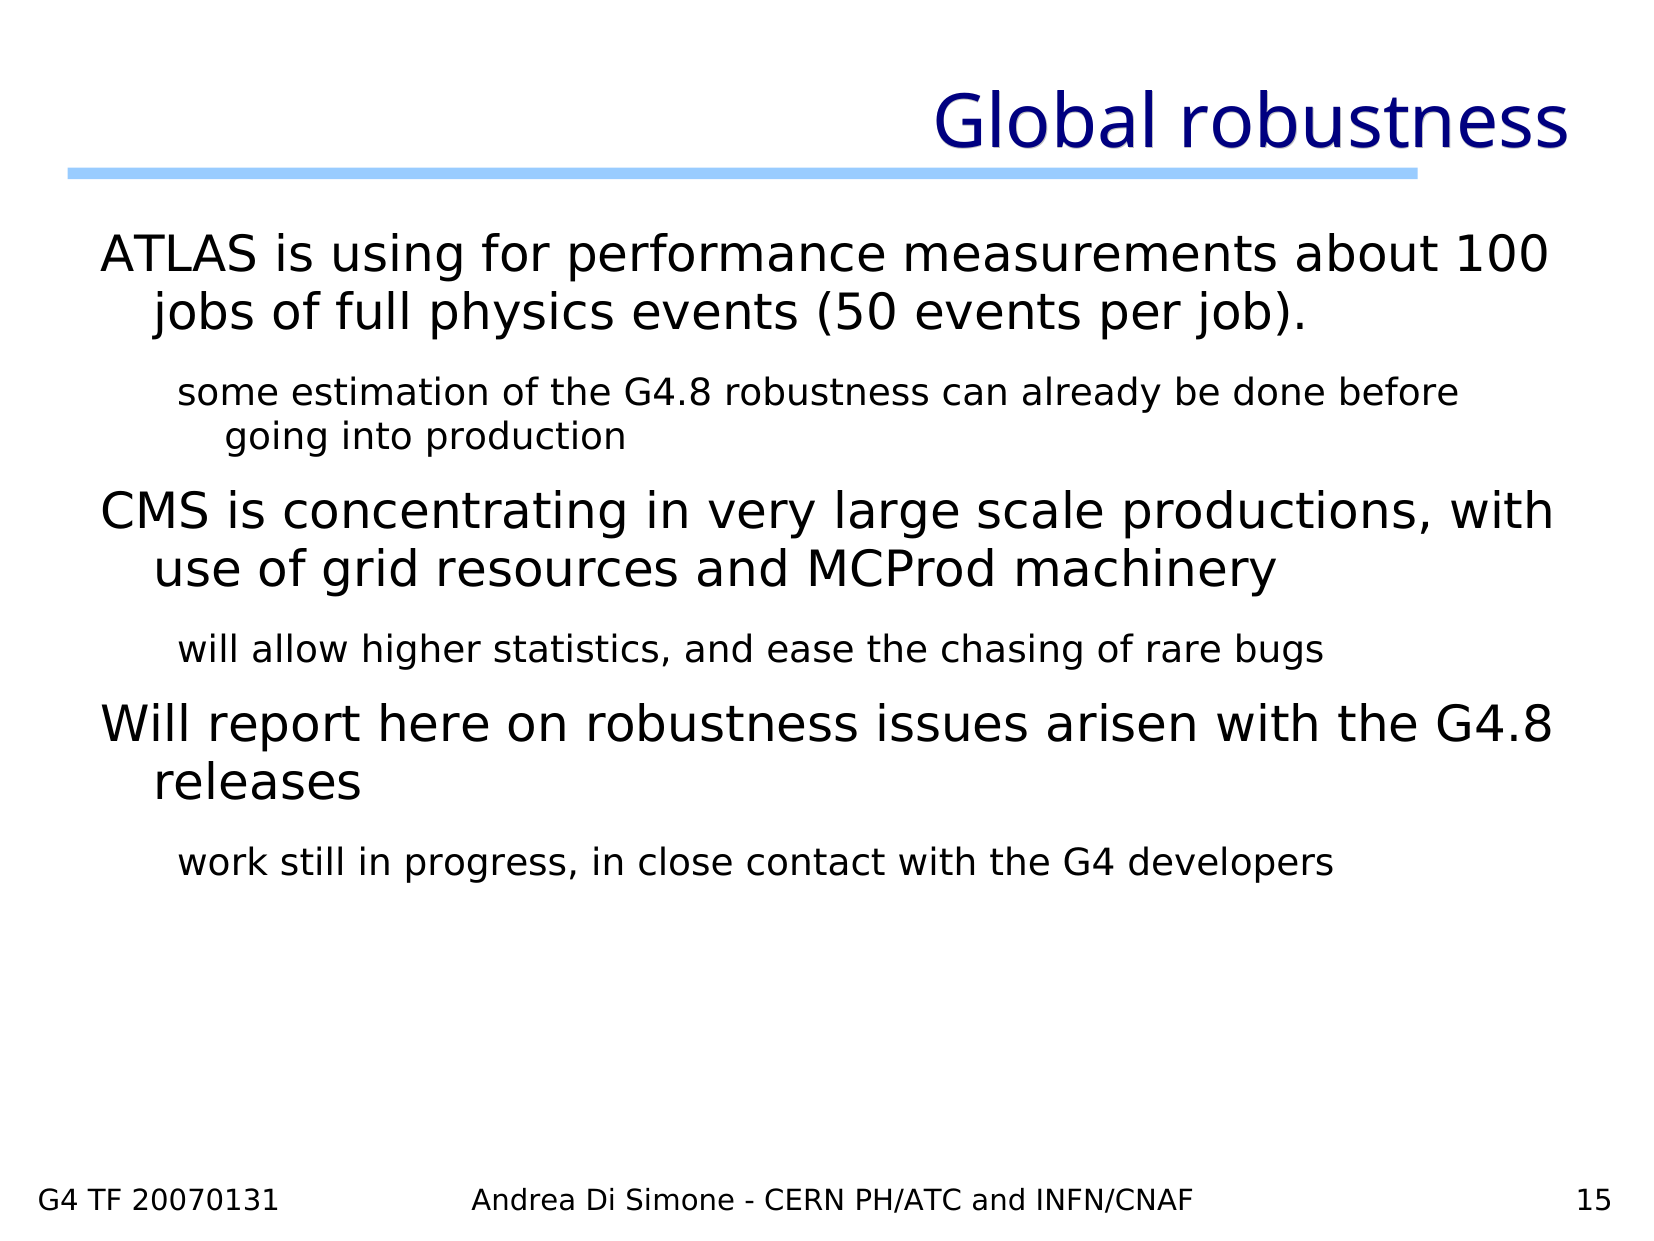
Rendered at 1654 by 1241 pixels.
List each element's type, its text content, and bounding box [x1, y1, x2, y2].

title Global robustness [82, 49, 1571, 188]
list ATLAS is using for performance measurements about 100 jobs of full physics events (50 events per job). some estimation of the G4.8 robustness can already be done before going into production CMS is concentrating in very large scale productions, with use of grid resources and MCProd machinery will allow higher statistics, and ease the chasing of rare bugs Will report here on robustness issues arisen with the G4.8 releases work still in progress, in close contact with the G4 developers [82, 225, 1571, 1109]
